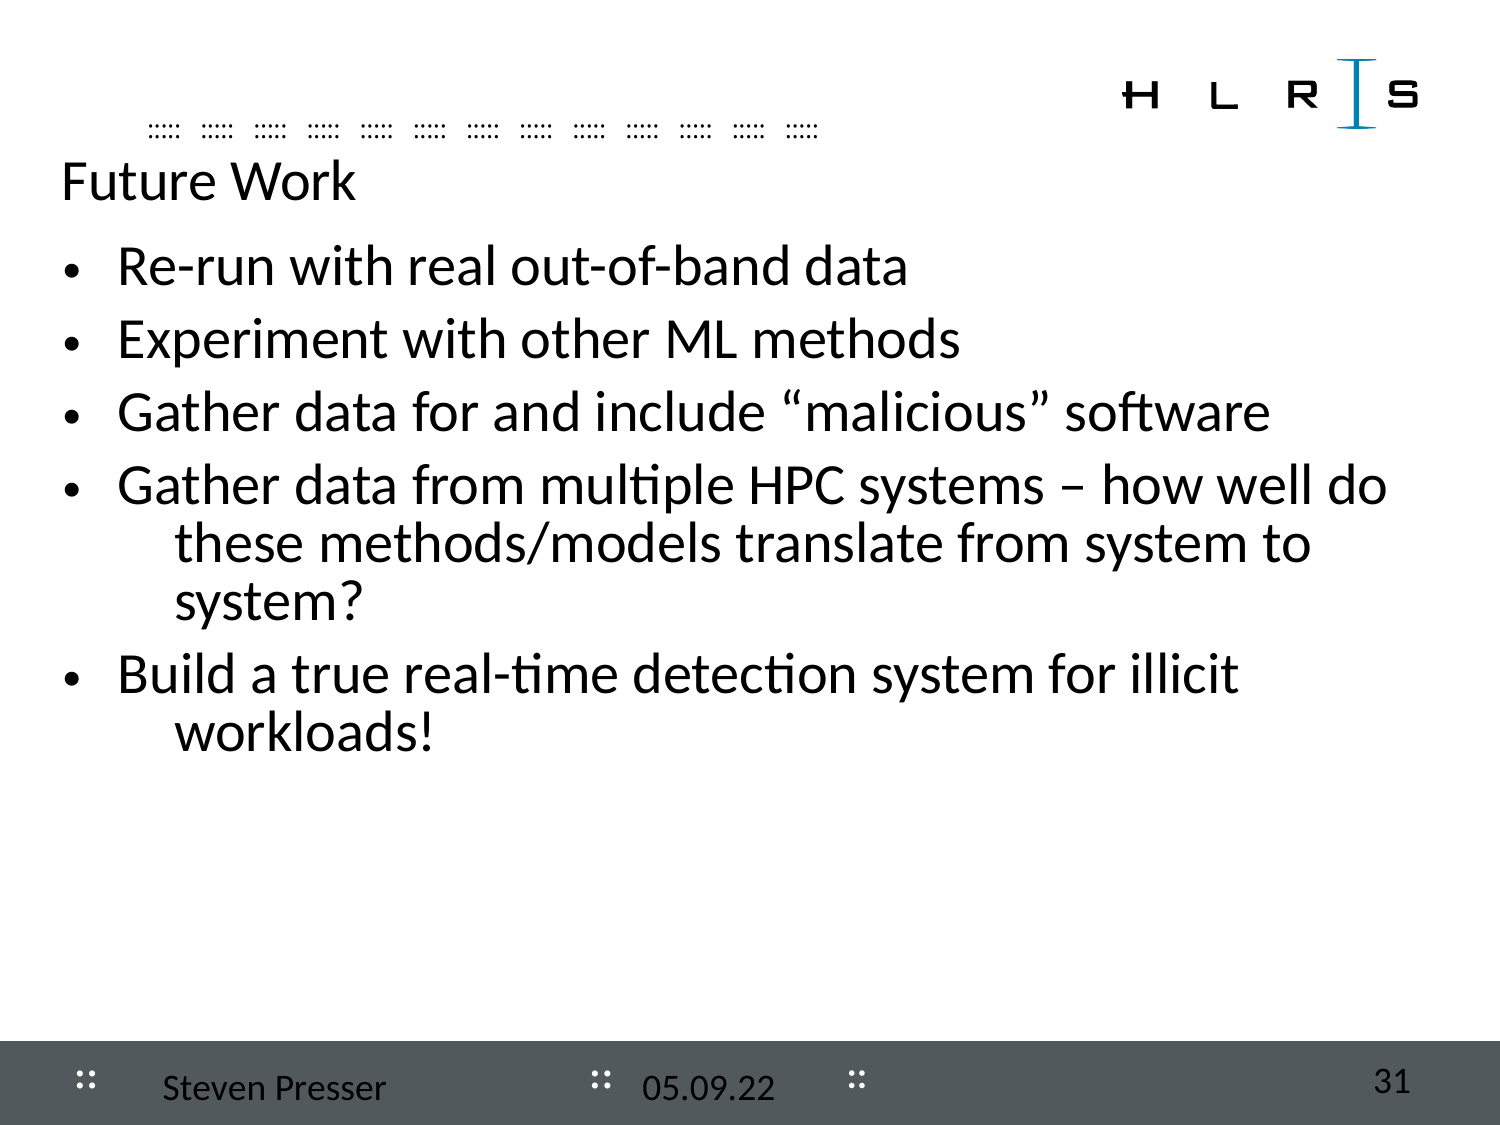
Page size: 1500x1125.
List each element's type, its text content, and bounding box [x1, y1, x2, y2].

picture [1122, 59, 1353, 108]
picture [1360, 59, 1418, 108]
title Future Work [46, 108, 1464, 234]
list Re-run with real out-of-band data Experiment with other ML methods Gather data for and include “malicious” software Gather data from multiple HPC systems – how well do these methods/models translate from system to system? Build a true real-time detection system for illicit workloads! [46, 234, 1464, 977]
